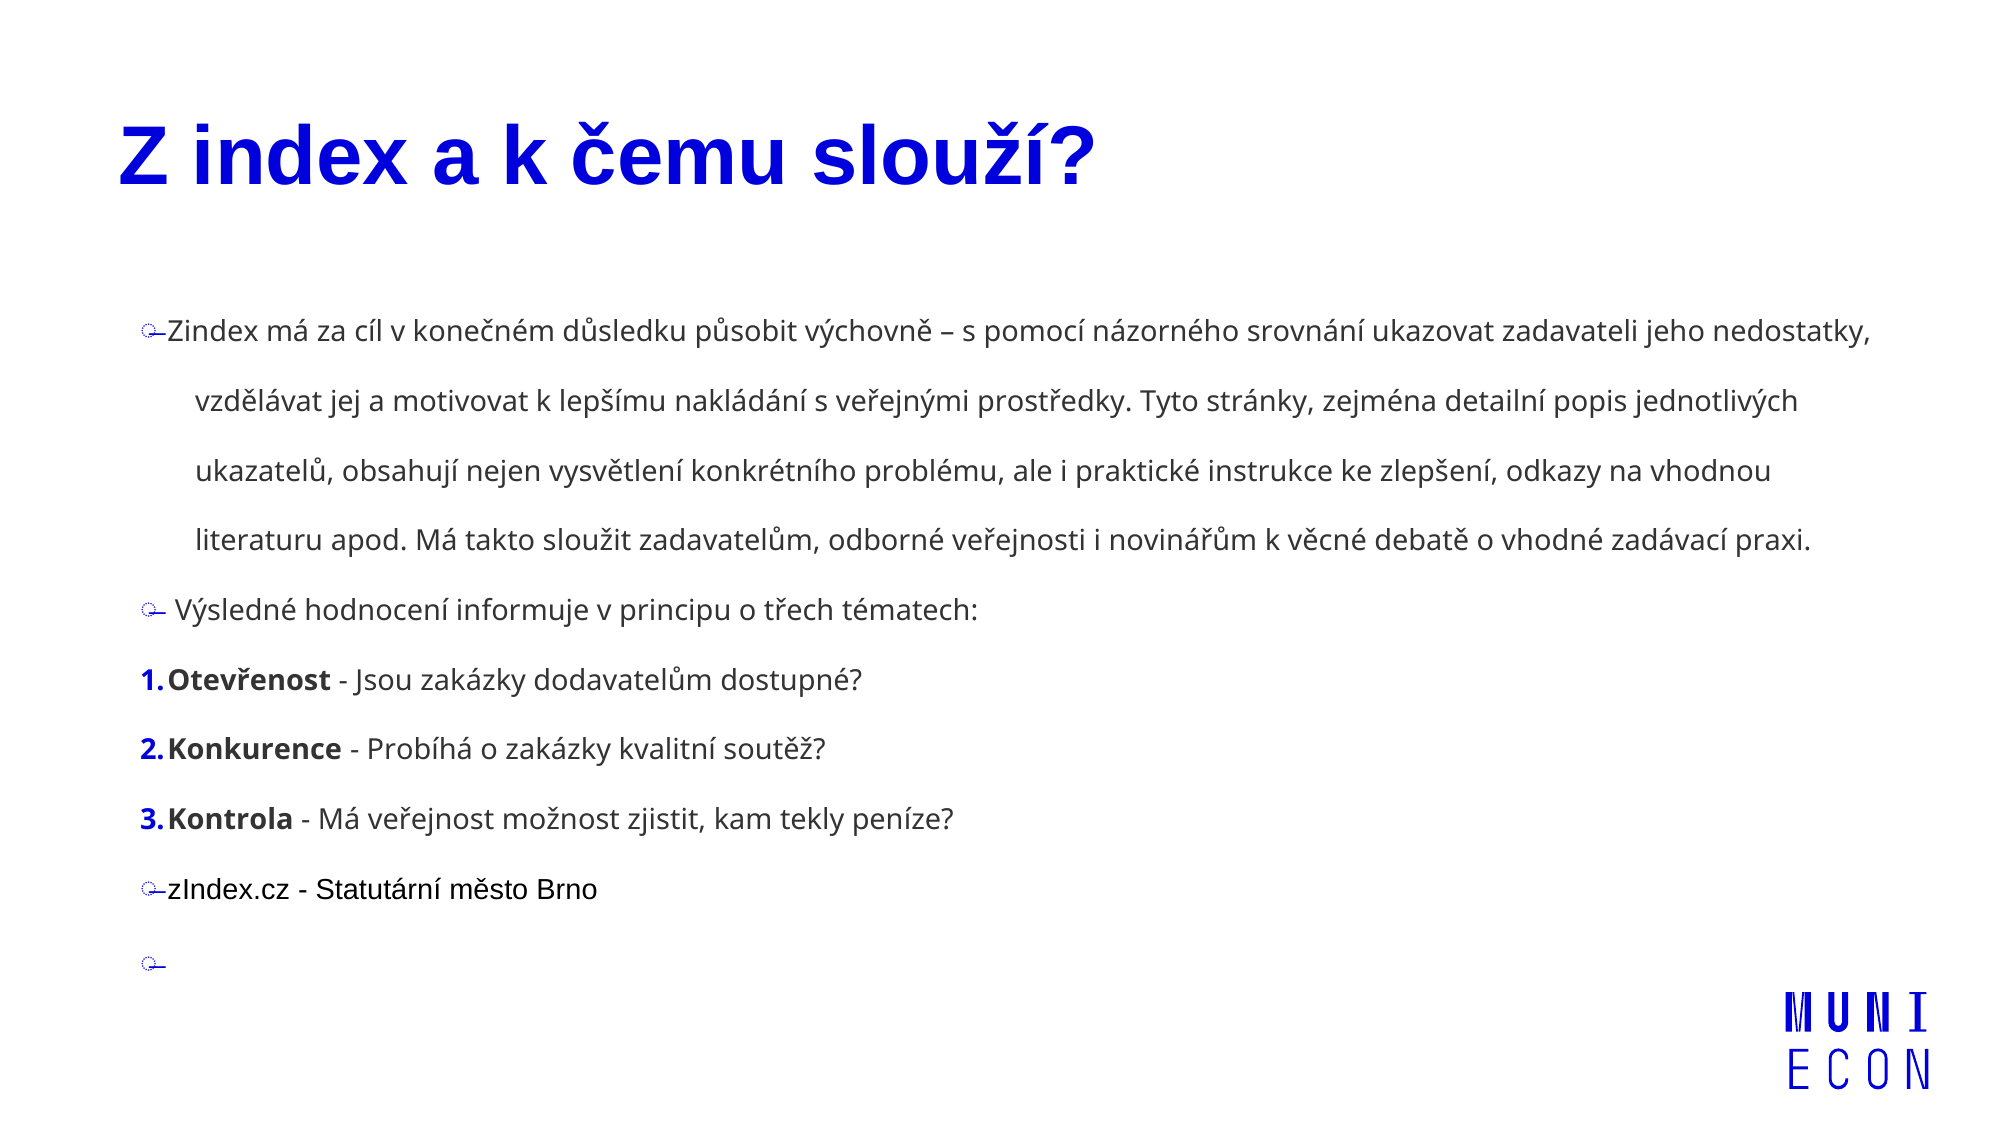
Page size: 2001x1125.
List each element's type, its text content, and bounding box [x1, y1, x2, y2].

title Z index a k čemu slouží? [118, 118, 1883, 193]
list Zindex má za cíl v konečném důsledku působit výchovně – s pomocí názorného srovnání ukazovat zadavateli jeho nedostatky, vzdělávat jej a motivovat k lepšímu nakládání s veřejnými prostředky. Tyto stránky, zejména detailní popis jednotlivých ukazatelů, obsahují nejen vysvětlení konkrétního problému, ale i praktické instrukce ke zlepšení, odkazy na vhodnou literaturu apod. Má takto sloužit zadavatelům, odborné veřejnosti i novinářům k věcné debatě o vhodné zadávací praxi. Výsledné hodnocení informuje v principu o třech tématech: Otevřenost - Jsou zakázky dodavatelům dostupné? Konkurence - Probíhá o zakázky kvalitní soutěž? Kontrola - Má veřejnost možnost zjistit, kam tekly peníze? zIndex.cz - Statutární město Brno [118, 277, 1883, 957]
